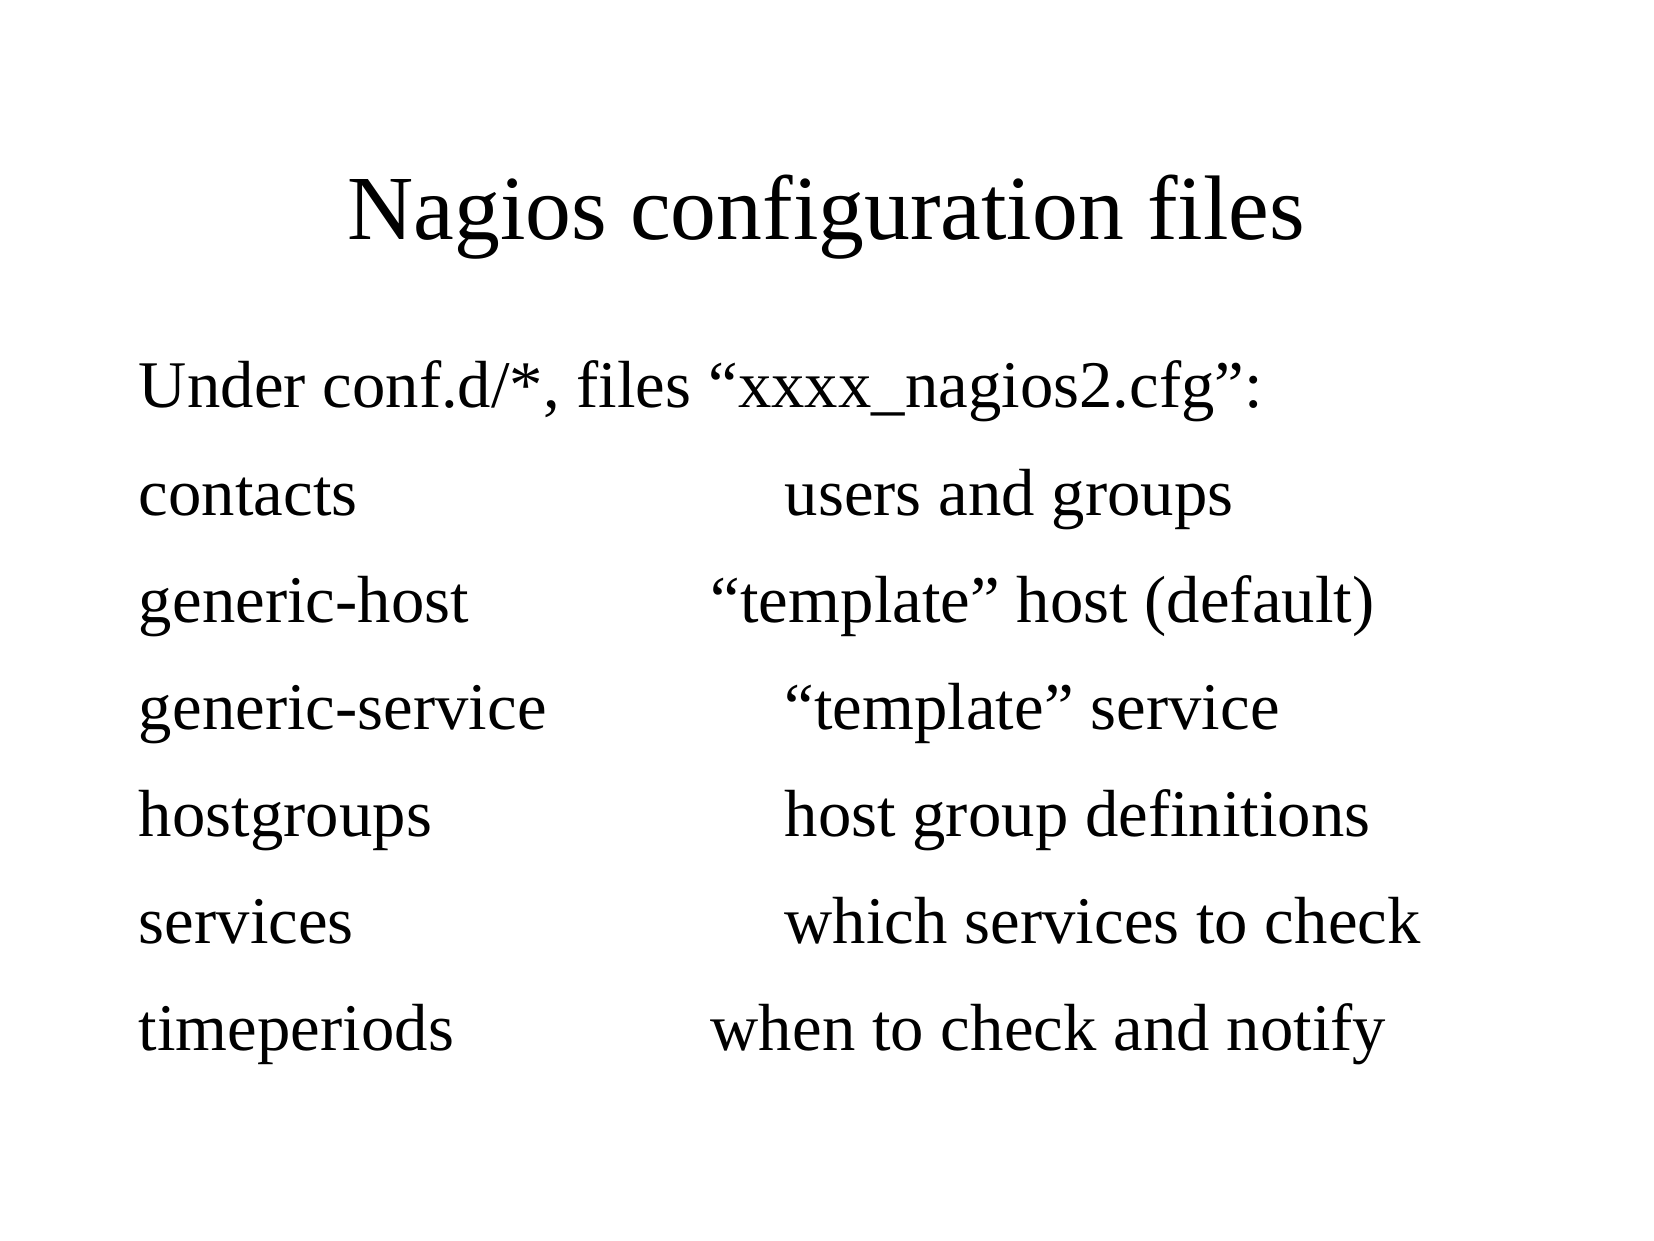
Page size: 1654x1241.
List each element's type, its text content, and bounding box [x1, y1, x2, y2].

list Under conf.d/*, files “xxxx_nagios2.cfg”: contacts users and groups generic-host “template” host (default) generic-service “template” service hostgroups host group definitions services which services to check timeperiods when to check and notify [121, 344, 1534, 1126]
title Nagios configuration files [121, 102, 1534, 310]
